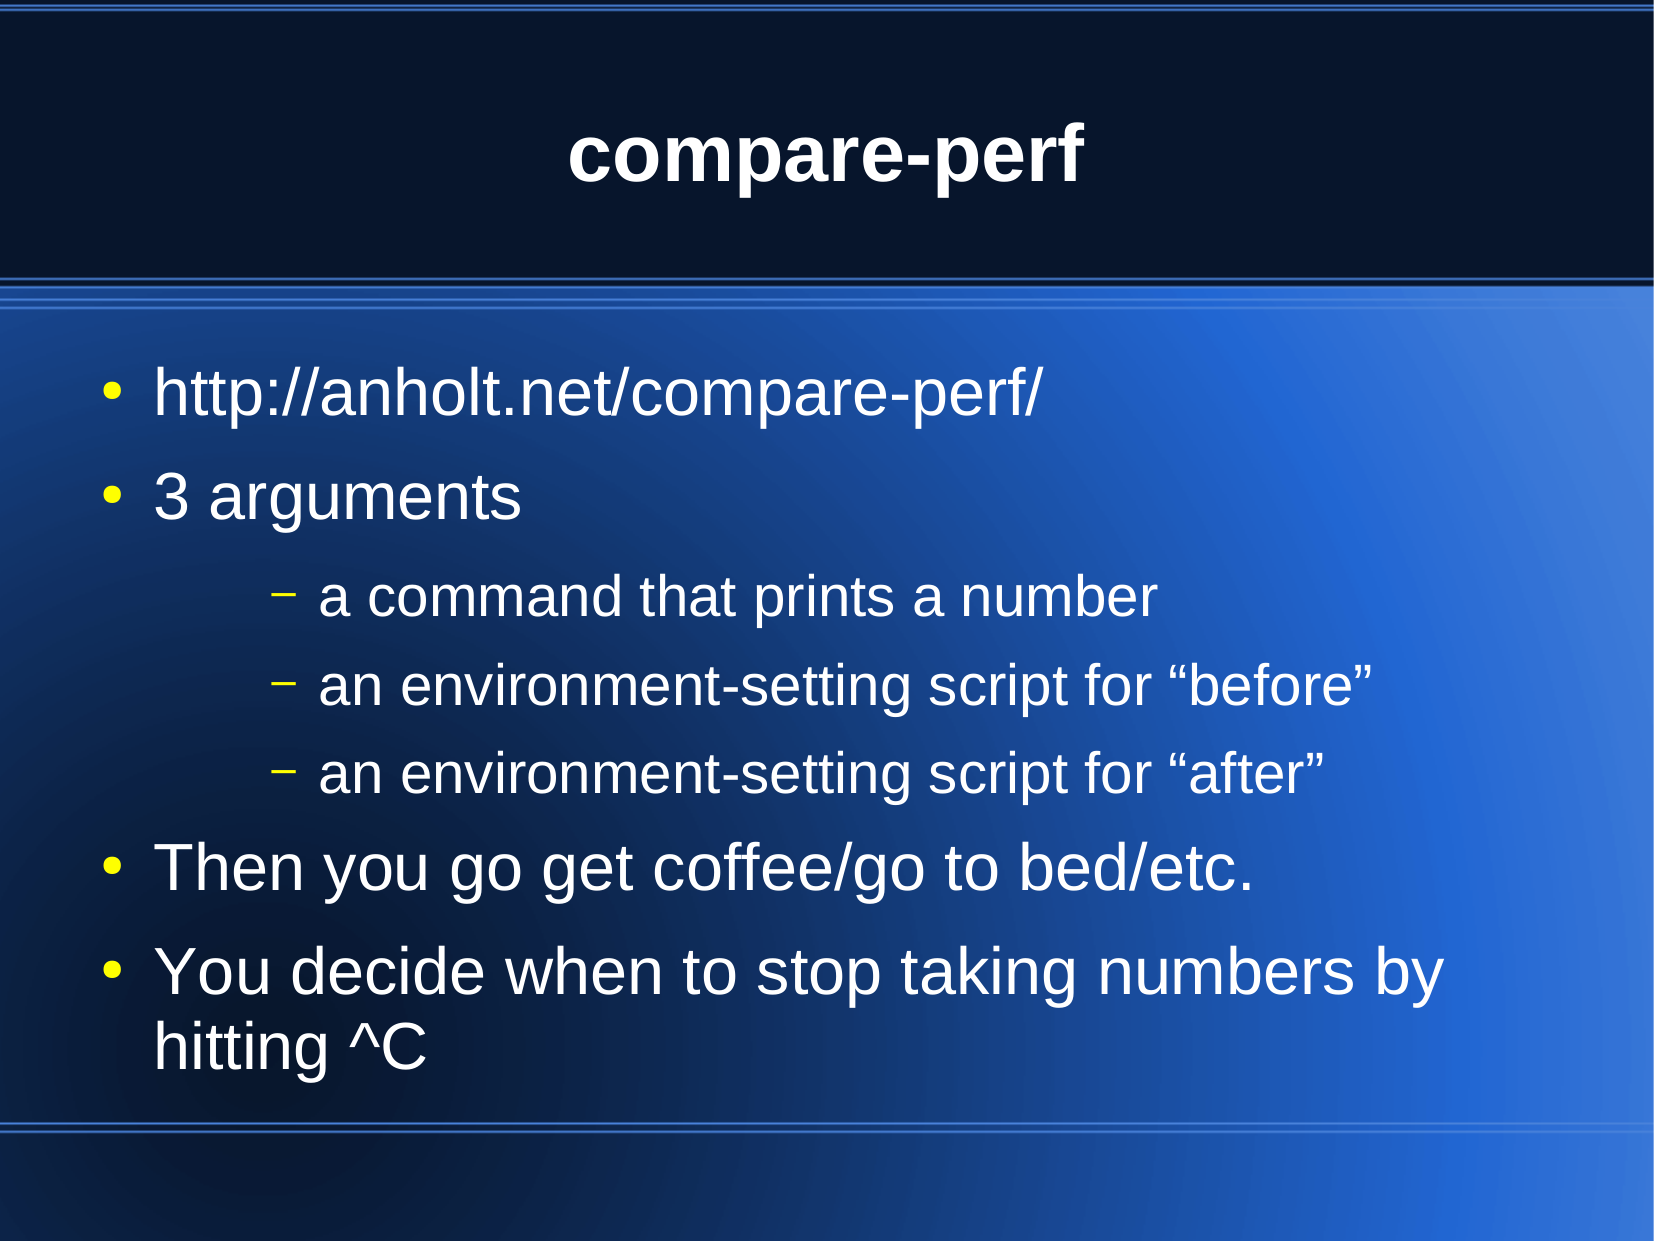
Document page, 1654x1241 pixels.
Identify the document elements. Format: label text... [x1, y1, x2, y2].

title compare-perf [82, 49, 1571, 257]
picture [0, 0, 1654, 1241]
list http://anholt.net/compare-perf/ 3 arguments a command that prints a number an environment-setting script for “before” an environment-setting script for “after” Then you go get coffee/go to bed/etc. You decide when to stop taking numbers by hitting ^C [82, 355, 1571, 1084]
